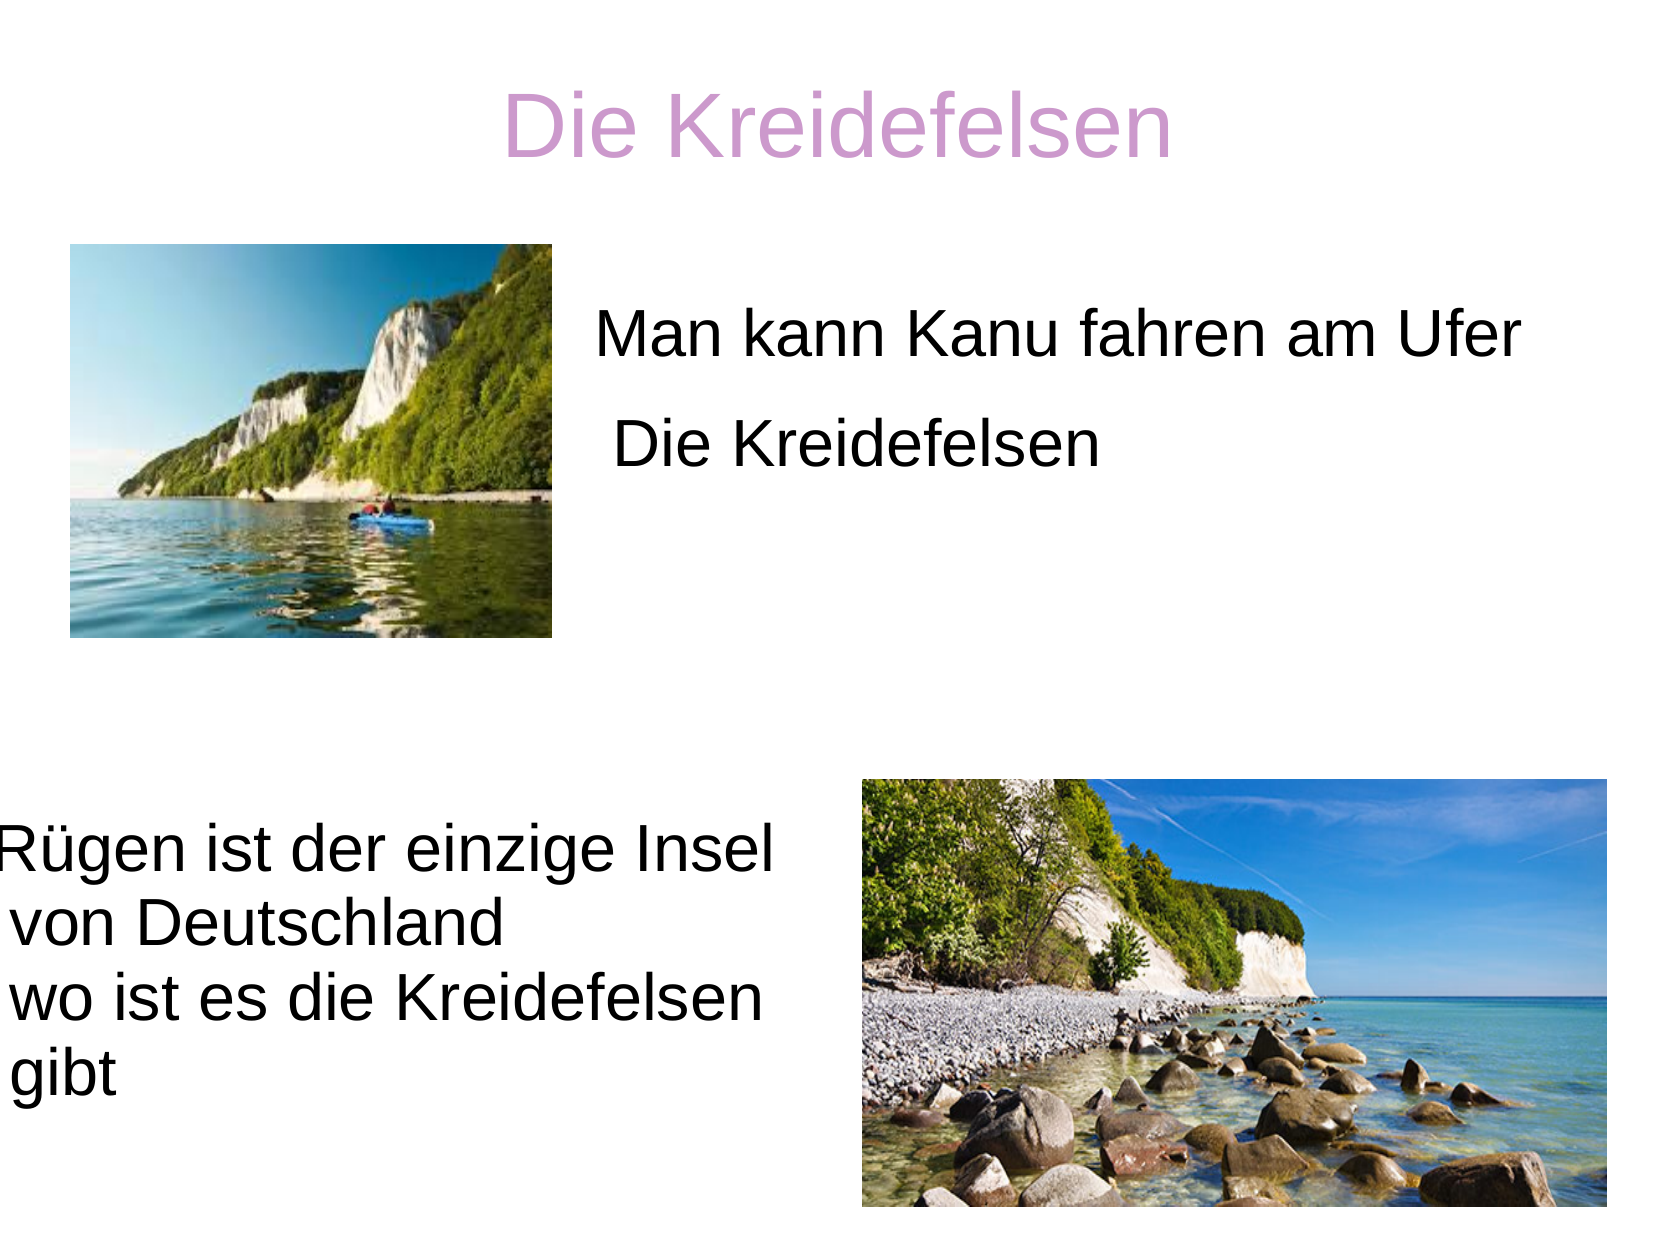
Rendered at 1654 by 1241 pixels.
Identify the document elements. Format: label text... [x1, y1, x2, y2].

list Man kann Kanu fahren am Ufer Die Kreidefelsen [89, 290, 1578, 803]
picture [70, 244, 552, 638]
text_box Rügen ist der einzige Insel von Deutschland wo ist es die Kreidefelsen gibt [0, 803, 1063, 1241]
title Die Kreidefelsen [94, 17, 1583, 225]
picture [862, 779, 1607, 1207]
